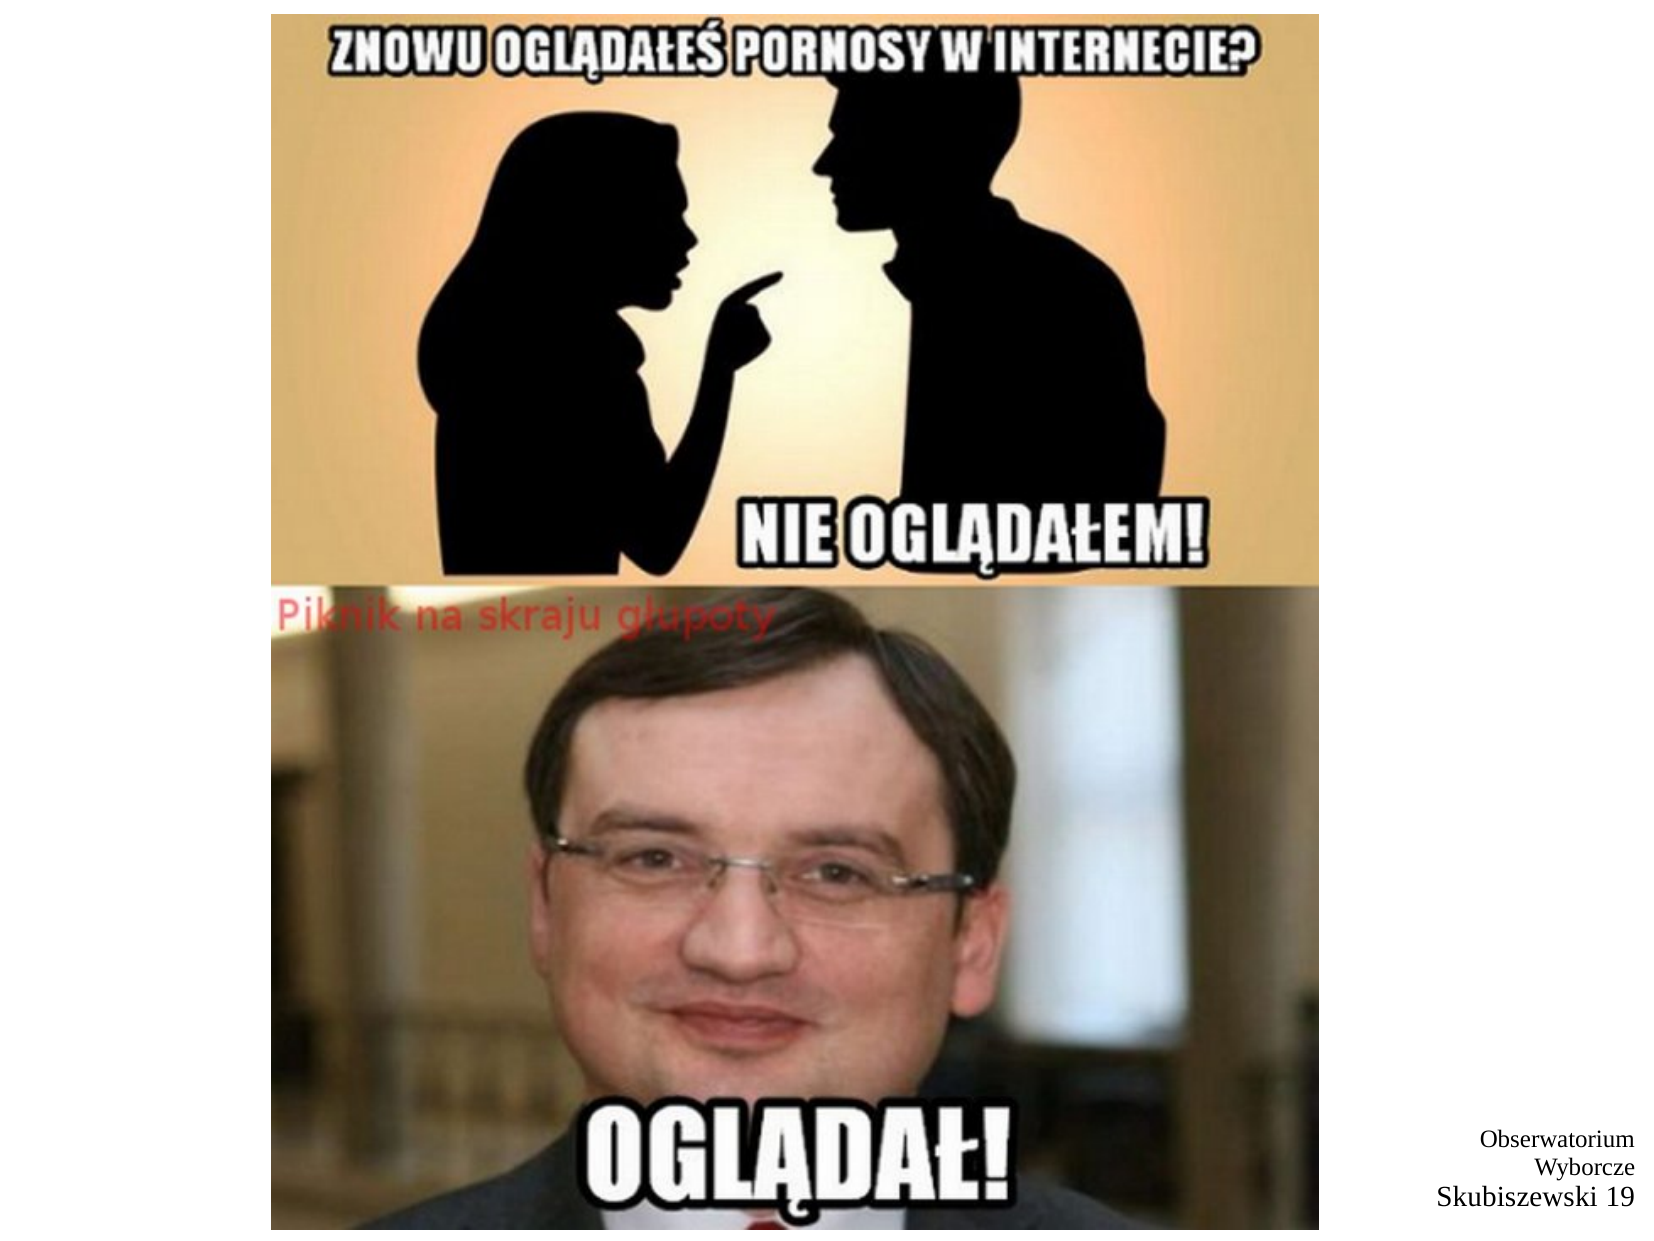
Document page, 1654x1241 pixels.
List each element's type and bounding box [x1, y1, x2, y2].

picture [271, 14, 1319, 1231]
